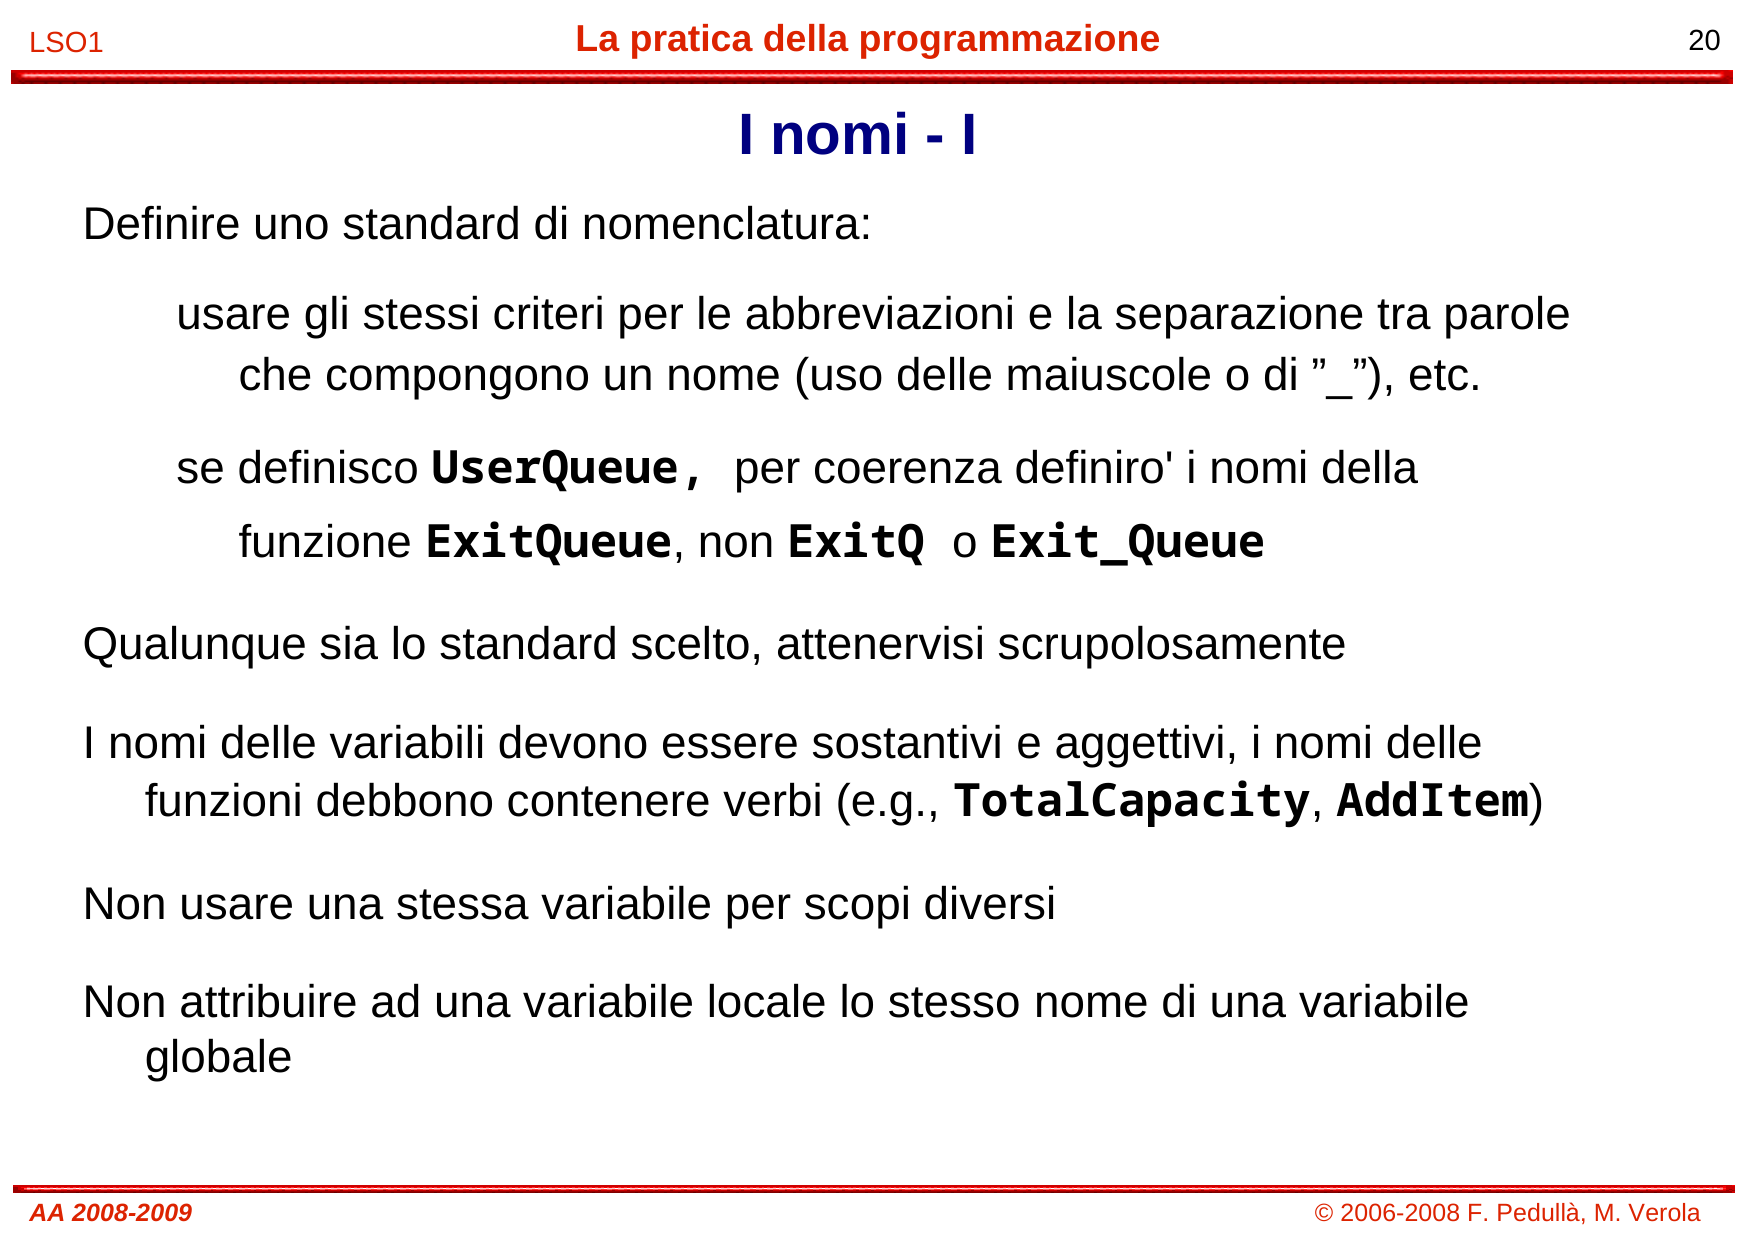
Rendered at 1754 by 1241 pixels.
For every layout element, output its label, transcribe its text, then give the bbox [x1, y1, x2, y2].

list Definire uno standard di nomenclatura: usare gli stessi criteri per le abbreviazioni e la separazione tra parole che compongono un nome (uso delle maiuscole o di ”_”), etc. se definisco UserQueue, per coerenza definiro' i nomi della funzione ExitQueue, non ExitQ o Exit_Queue Qualunque sia lo standard scelto, attenervisi scrupolosamente I nomi delle variabili devono essere sostantivi e aggettivi, i nomi delle funzioni debbono contenere verbi (e.g., TotalCapacity, AddItem) Non usare una stessa variabile per scopi diversi Non attribuire ad una variabile locale lo stesso nome di una variabile globale [82, 197, 1605, 1116]
picture [13, 1185, 1735, 1193]
text_box I nomi - I [386, 98, 1330, 187]
picture [11, 70, 1733, 84]
